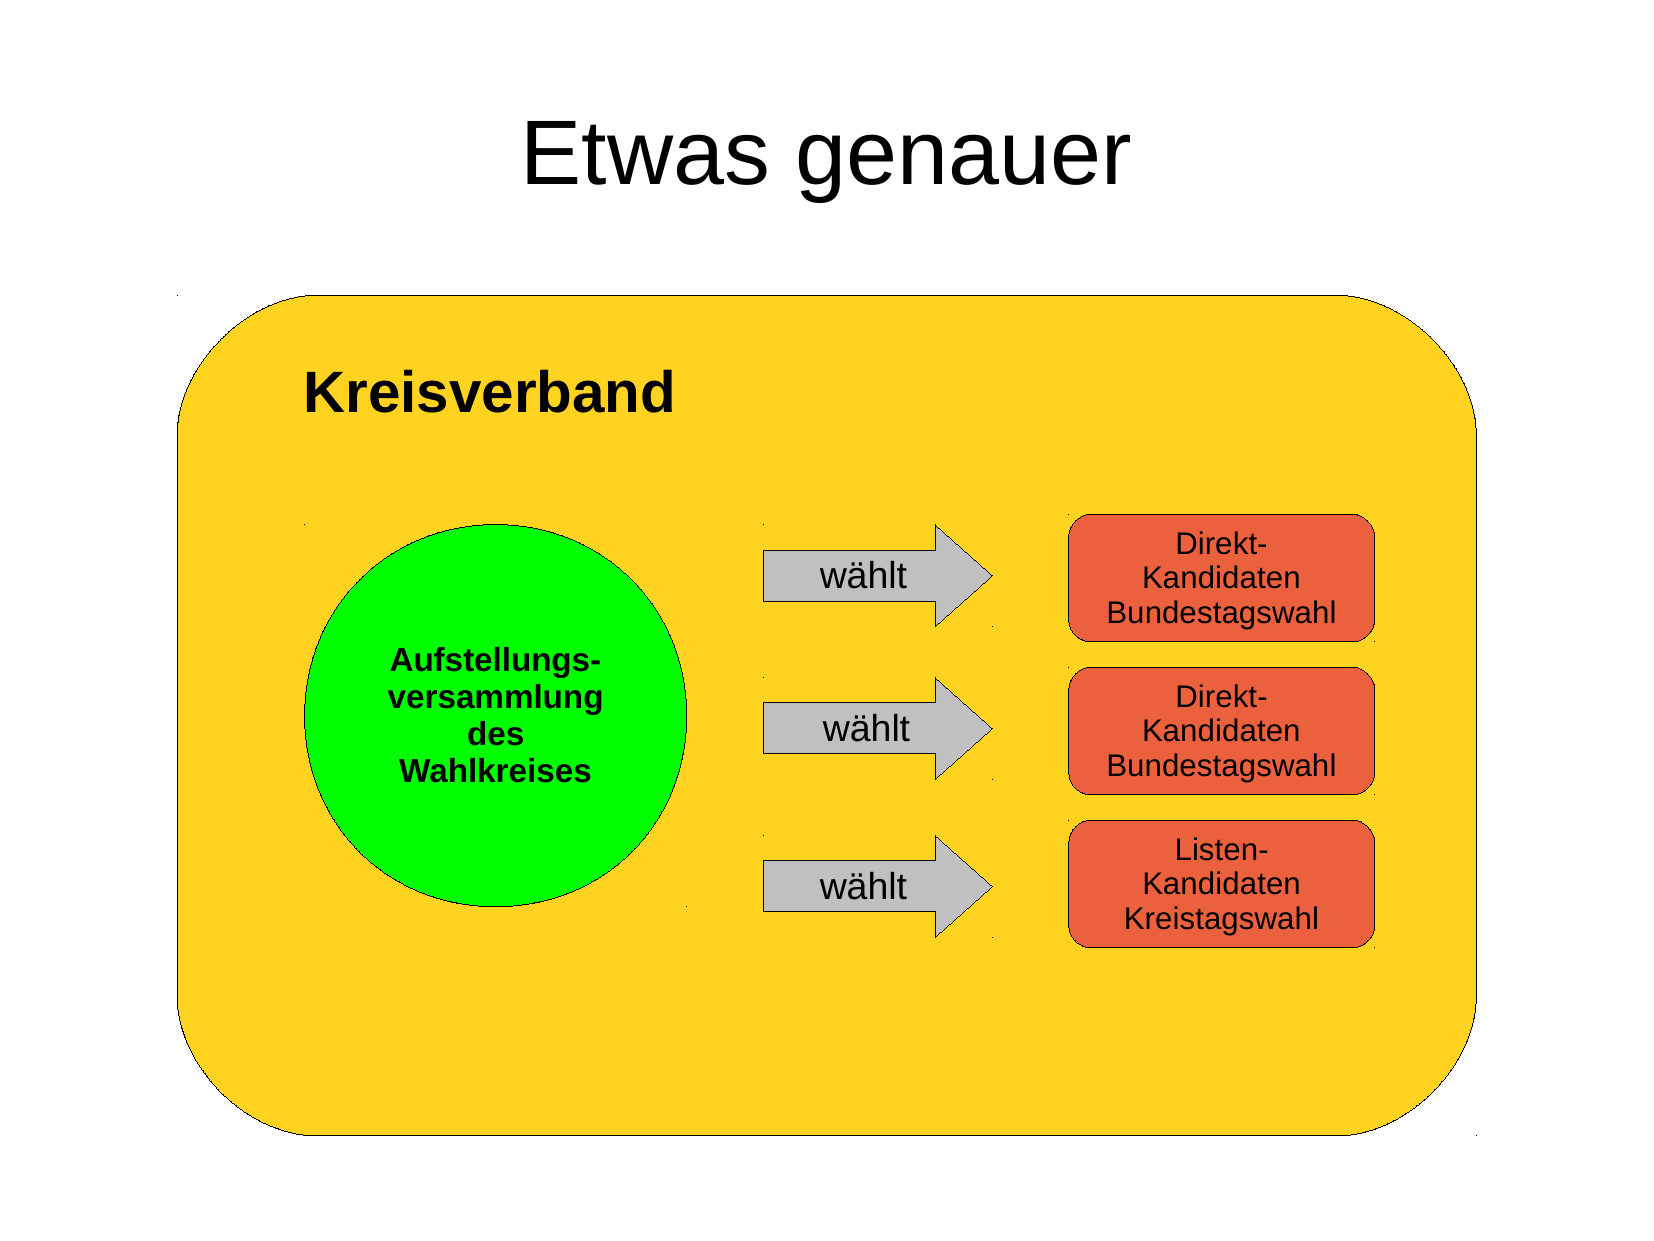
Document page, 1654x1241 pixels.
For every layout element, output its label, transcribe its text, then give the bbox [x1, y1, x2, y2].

text_box wählt [766, 702, 967, 754]
text_box Listen- Kandidaten Kreistagswahl [1075, 826, 1369, 942]
text_box wählt [763, 550, 964, 602]
text_box Aufstellungs- versammlung des Wahlkreises [360, 580, 631, 851]
text_box wählt [763, 860, 964, 912]
title Etwas genauer [82, 49, 1571, 257]
text_box [177, 295, 1477, 1136]
text_box Direkt- Kandidaten Bundestagswahl [1074, 520, 1369, 636]
text_box Kreisverband [288, 352, 692, 434]
text_box Direkt- Kandidaten Bundestagswahl [1075, 673, 1369, 789]
